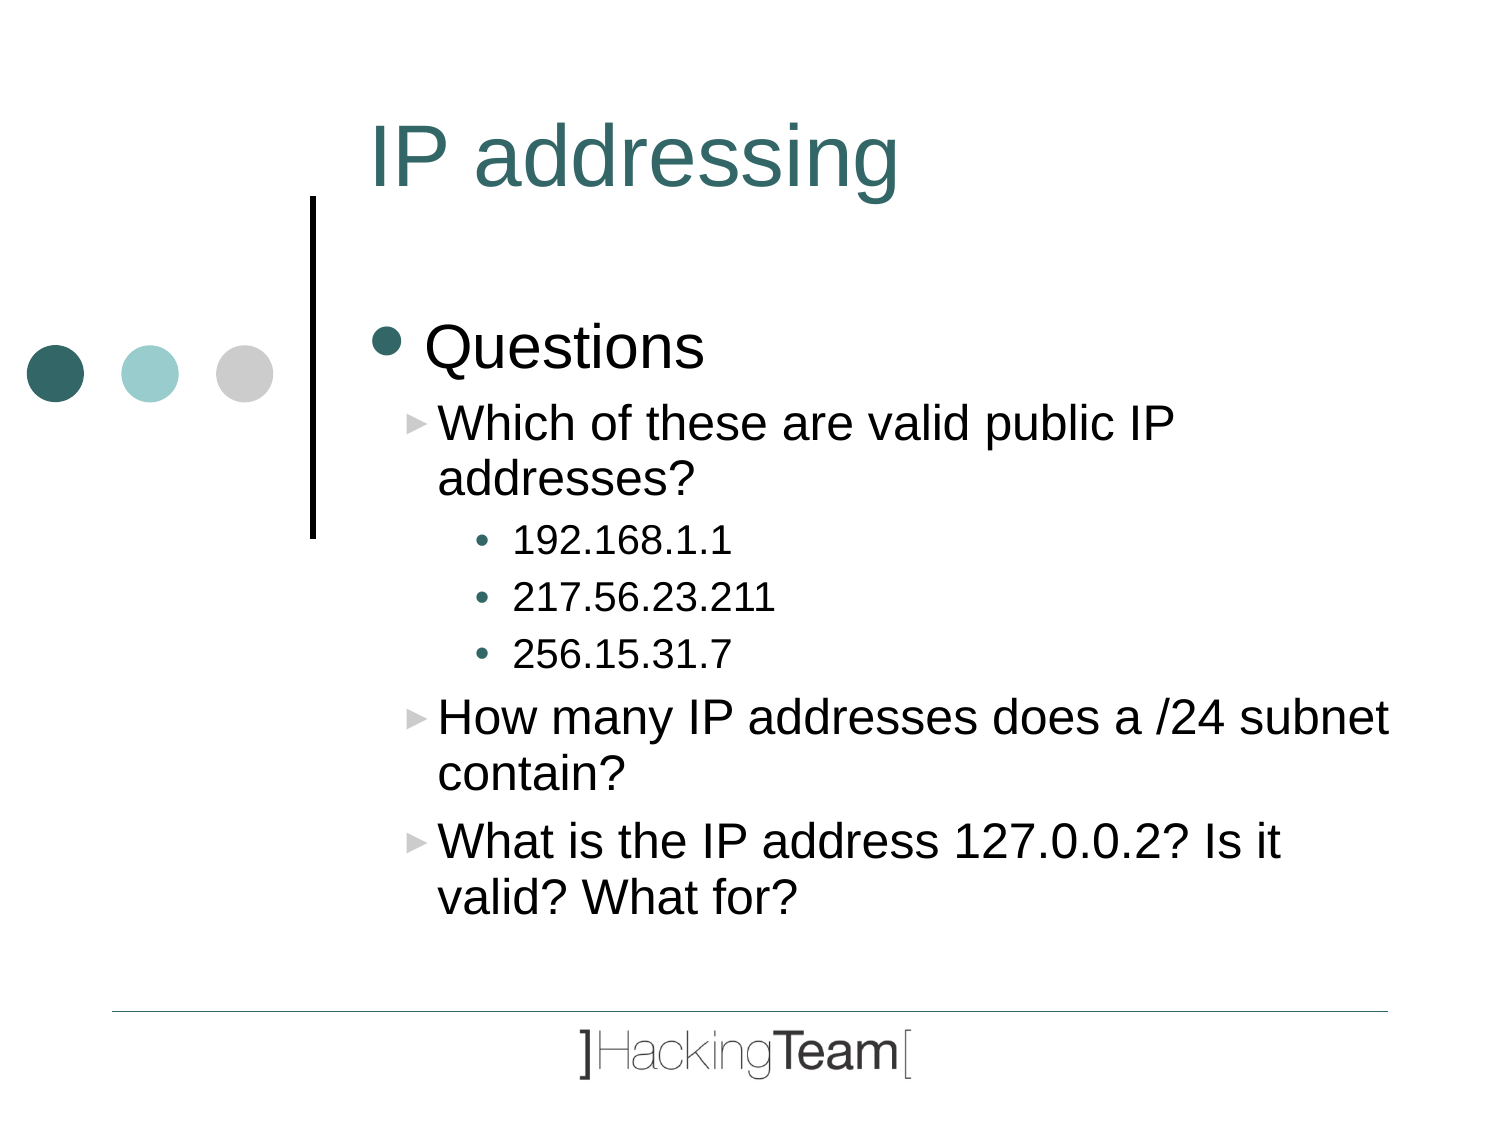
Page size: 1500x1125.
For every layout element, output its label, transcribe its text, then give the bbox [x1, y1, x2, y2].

list Questions Which of these are valid public IP addresses? 192.168.1.1 217.56.23.211 256.15.31.7 How many IP addresses does a /24 subnet contain? What is the IP address 127.0.0.2? Is it valid? What for? [249, 312, 1401, 1041]
picture [574, 1041, 916, 1084]
title IP addressing [249, 38, 1401, 275]
